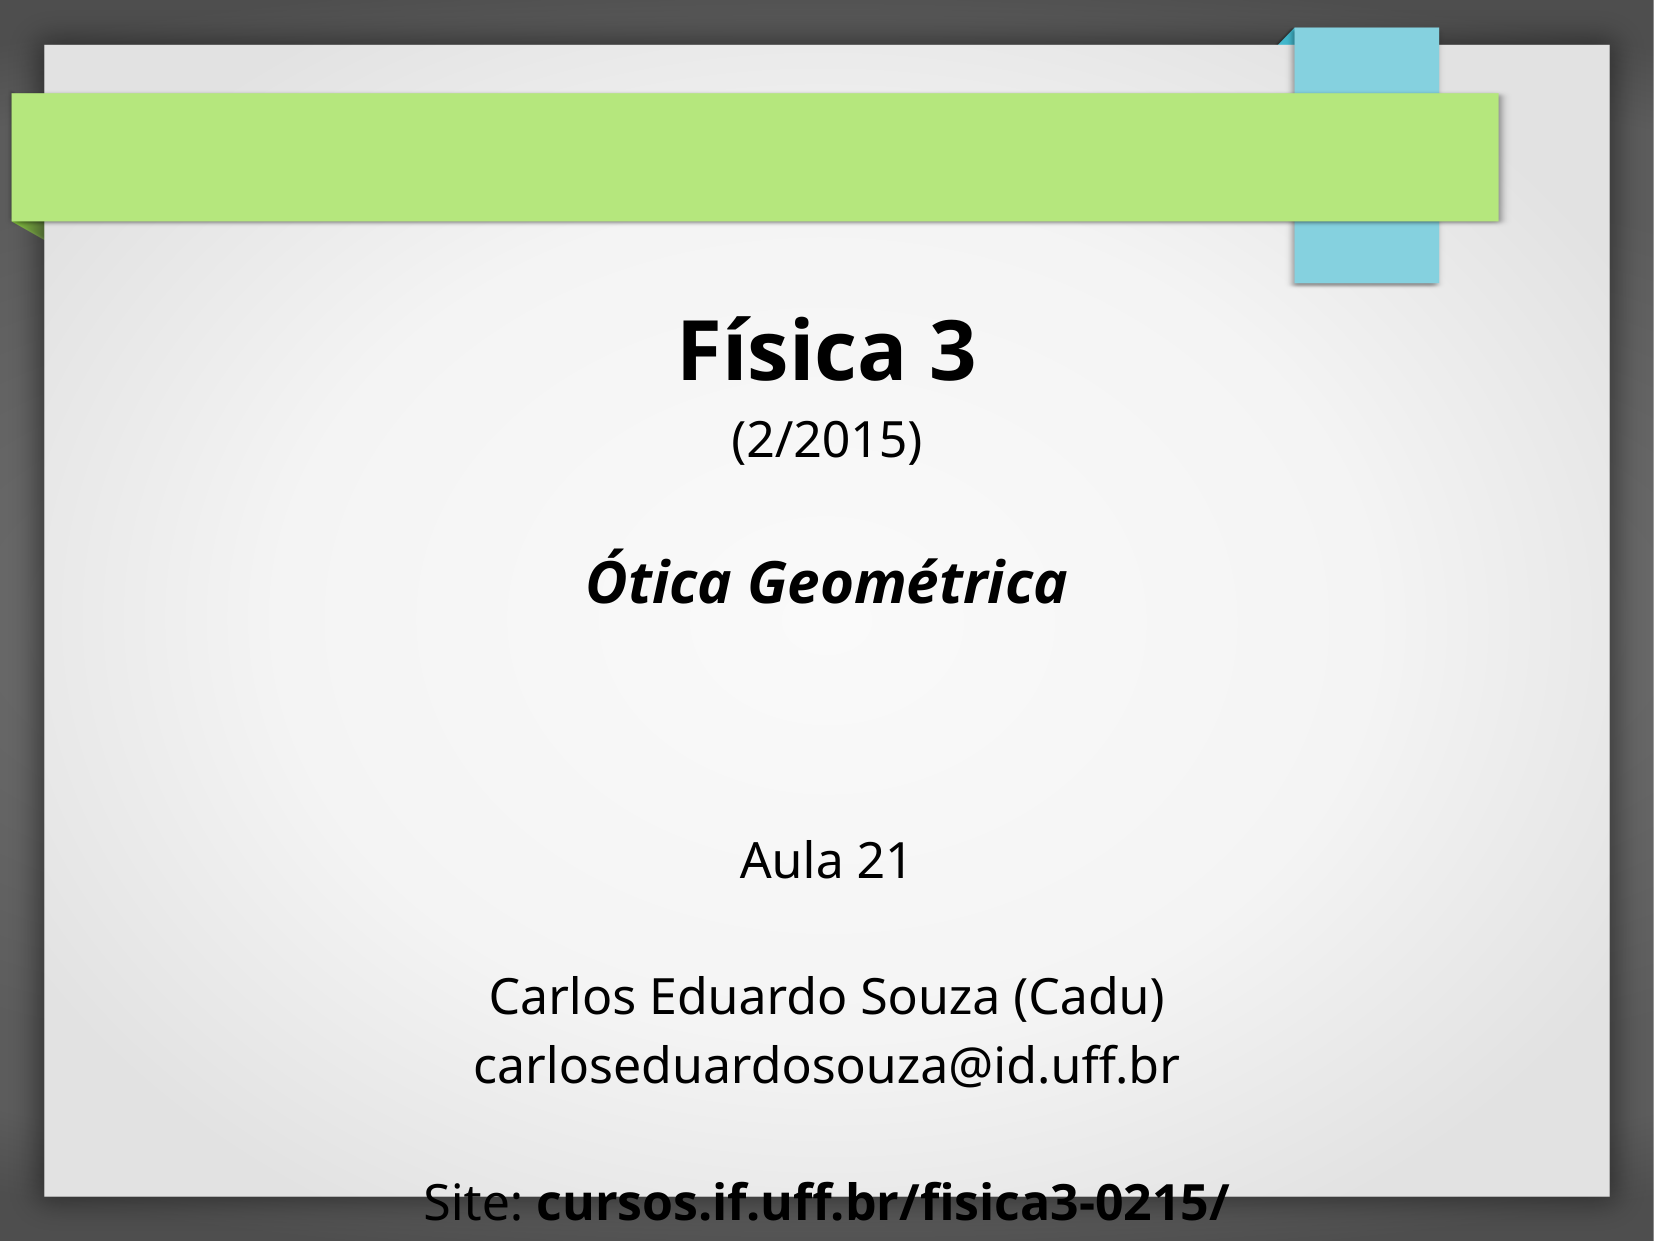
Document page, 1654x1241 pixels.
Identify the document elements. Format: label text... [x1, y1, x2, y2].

picture [0, 0, 1654, 1241]
text_box Física 3 (2/2015) Ótica Geométrica Aula 21 Carlos Eduardo Souza (Cadu) carloseduardosouza@id.uff.br Site: cursos.if.uff.br/fisica3-0215/ [218, 283, 1436, 1178]
